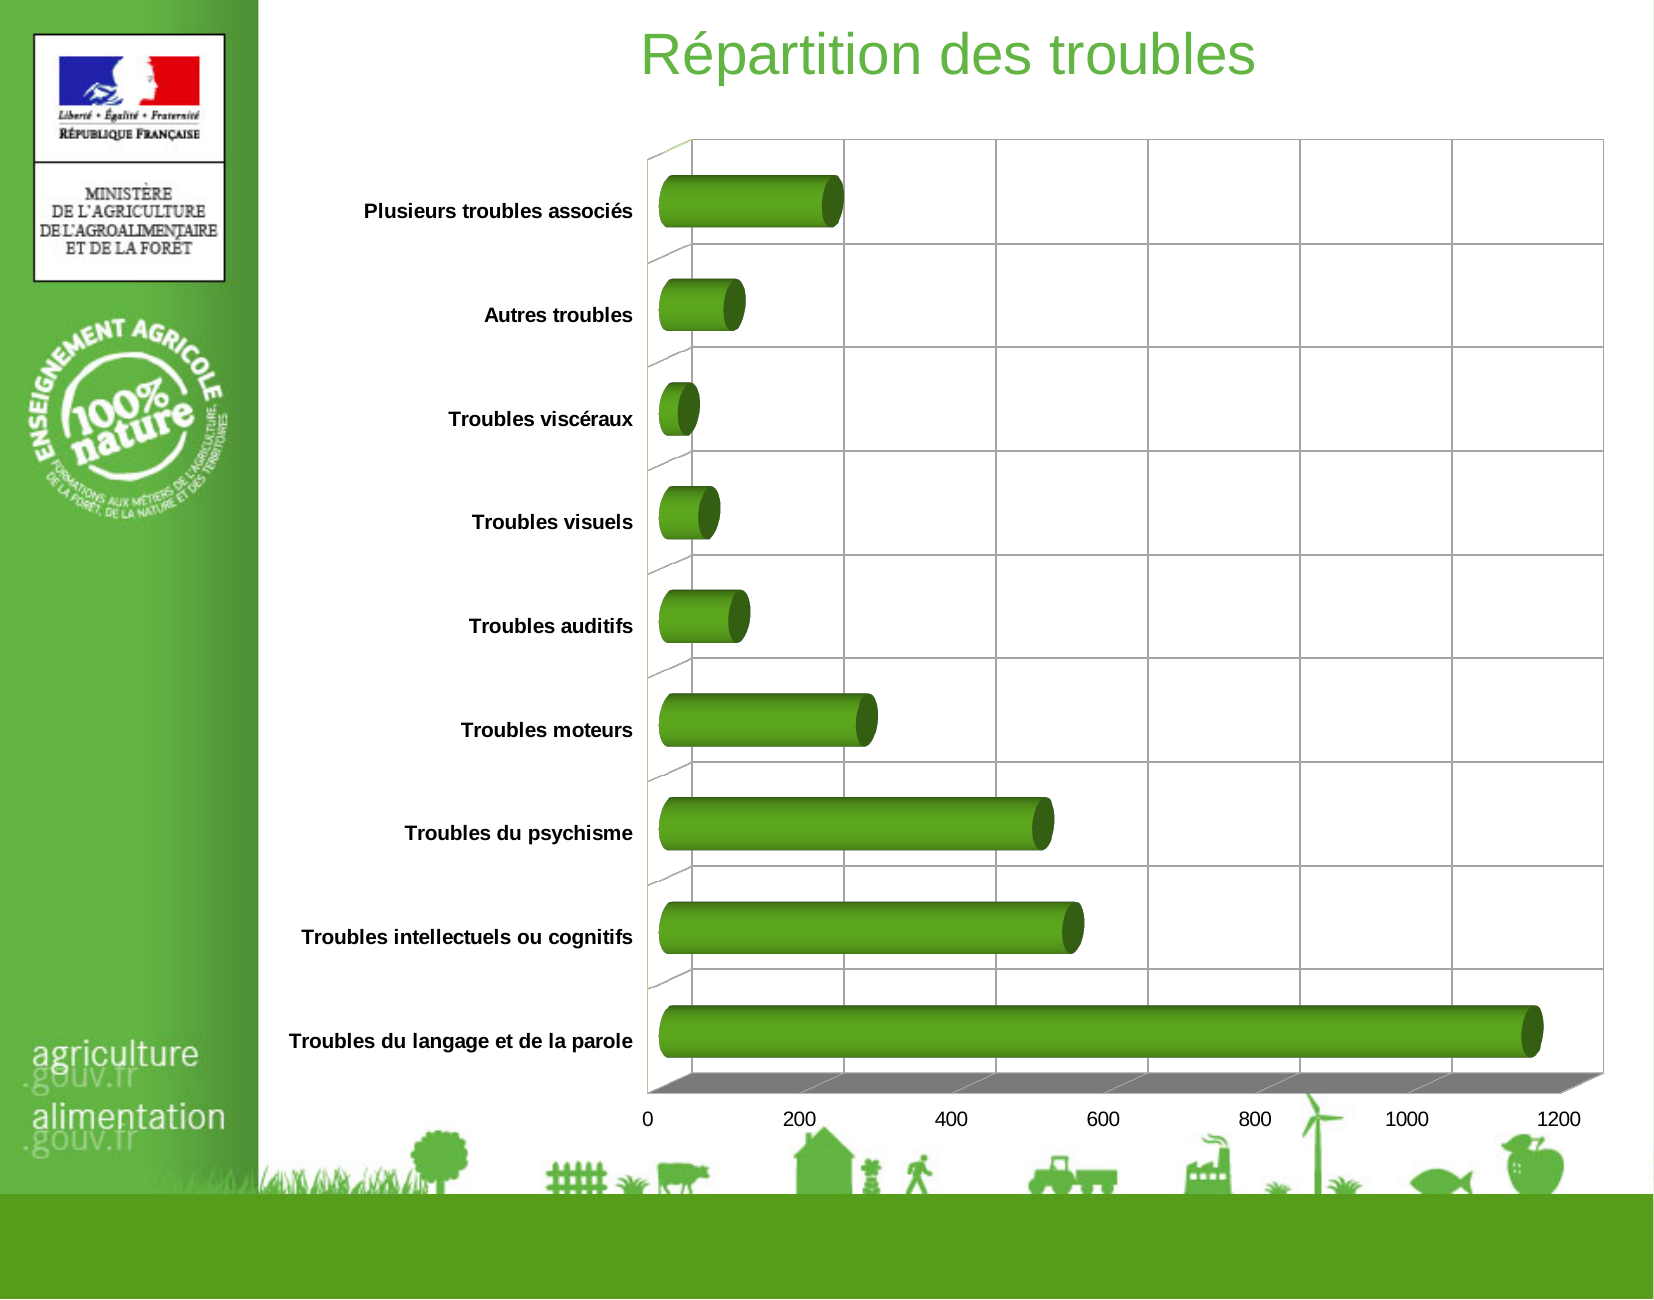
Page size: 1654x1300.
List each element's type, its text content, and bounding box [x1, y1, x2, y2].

picture [0, 0, 1654, 1194]
chart [236, 92, 1620, 1132]
text_box Répartition des troubles [244, 0, 1654, 119]
